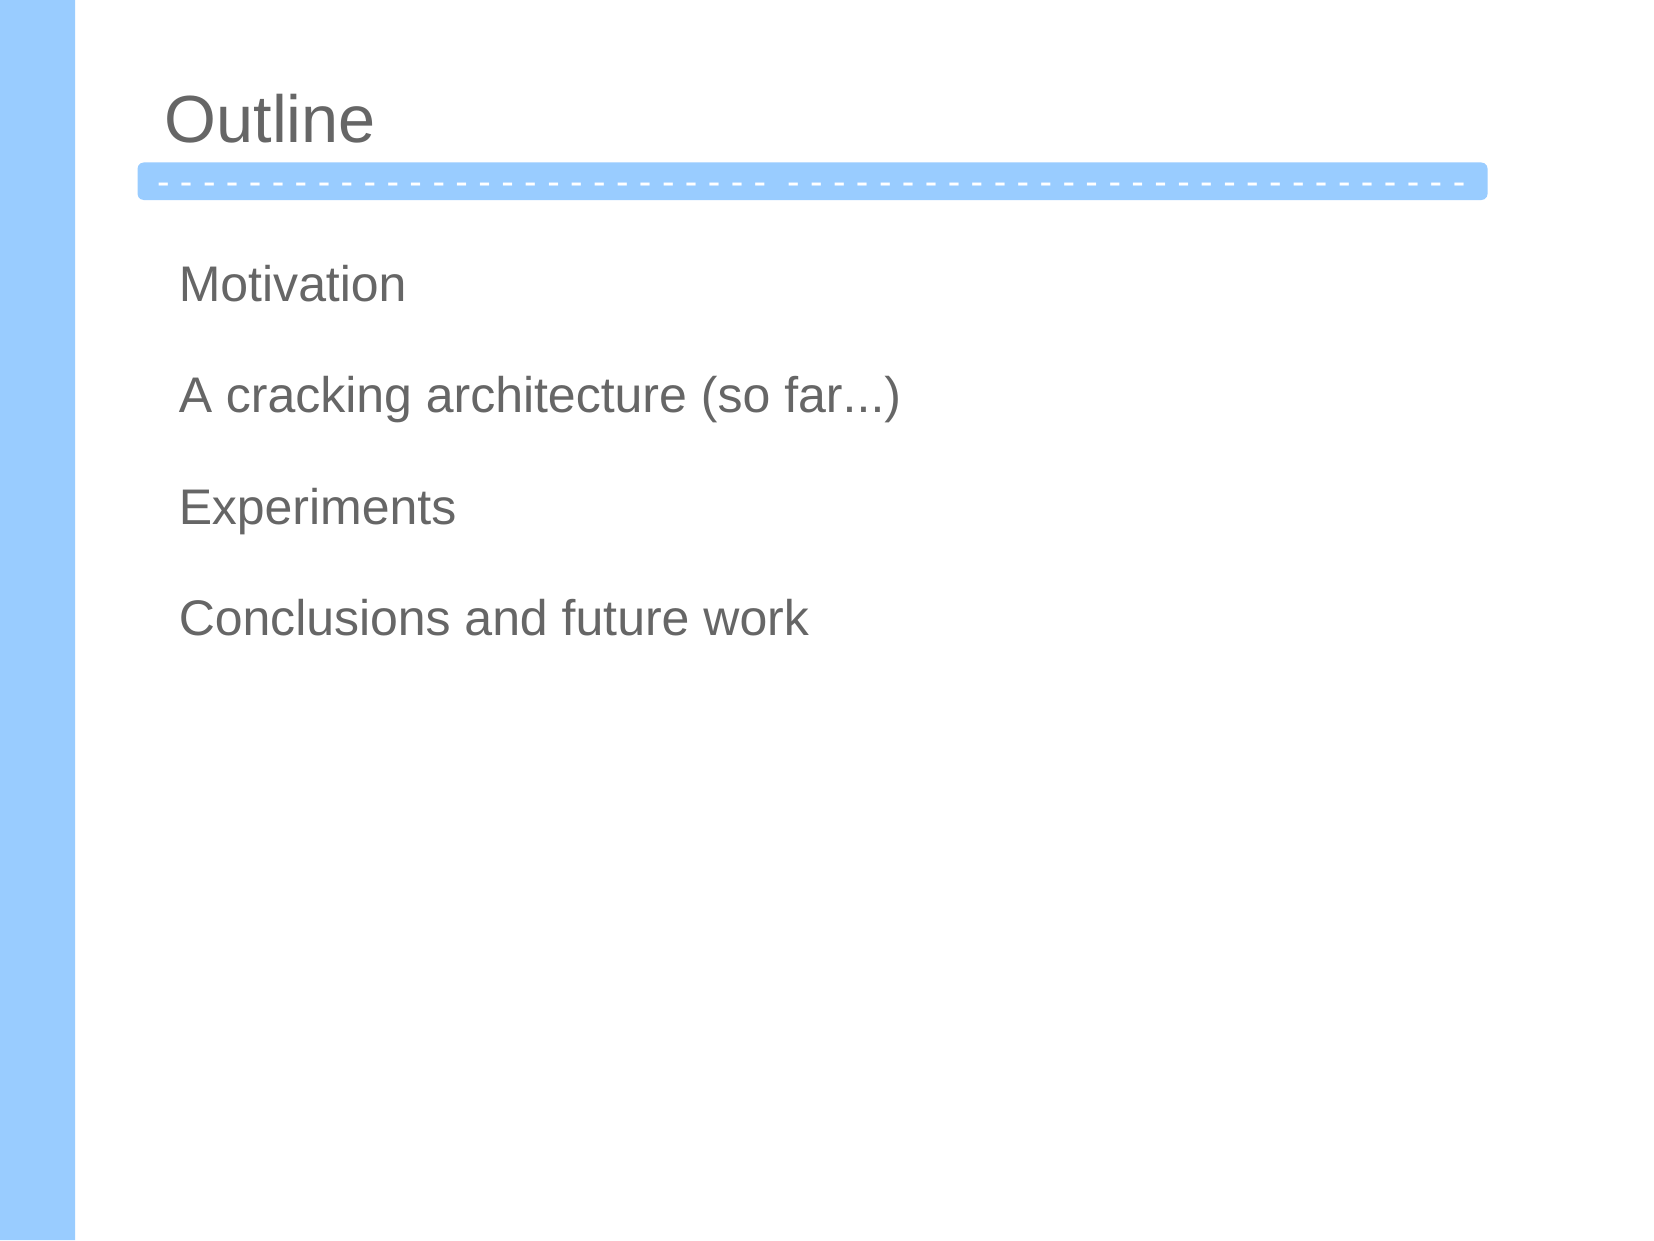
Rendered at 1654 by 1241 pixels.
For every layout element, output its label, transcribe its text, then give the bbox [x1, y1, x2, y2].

text_box Motivation A cracking architecture (so far...) Experiments Conclusions and future work [150, 248, 1463, 654]
text_box - - - - - - - - - - - - - - - - - - - - - - - - - - - - - - - - - - - - - - - - - - - - - - - - - - - - - - - - - [137, 162, 1488, 201]
text_box Outline [150, 75, 1463, 165]
text_box [0, 0, 76, 1241]
